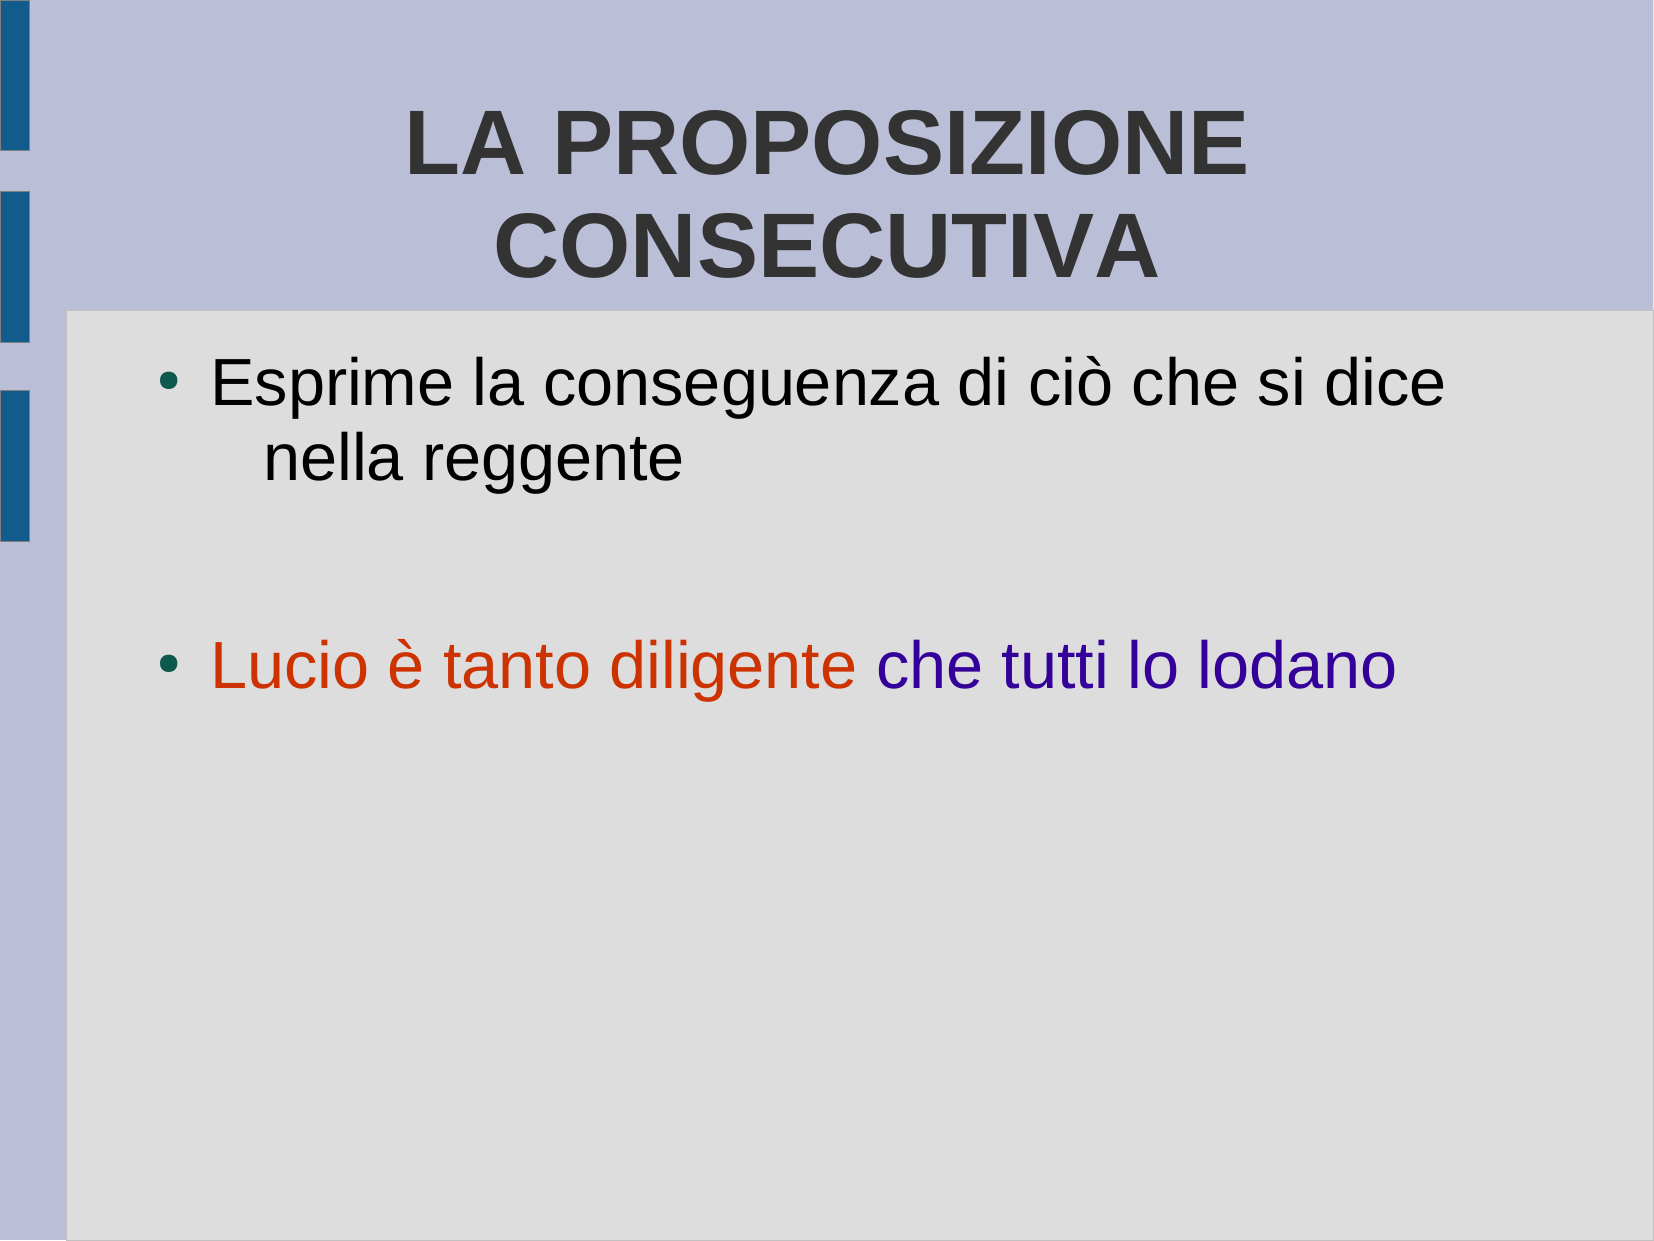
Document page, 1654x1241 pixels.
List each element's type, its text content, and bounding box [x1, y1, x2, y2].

list Esprime la conseguenza di ciò che si dice nella reggente Lucio è tanto diligente che tutti lo lodano [121, 344, 1534, 1127]
title LA PROPOSIZIONE CONSECUTIVA [121, 91, 1534, 299]
